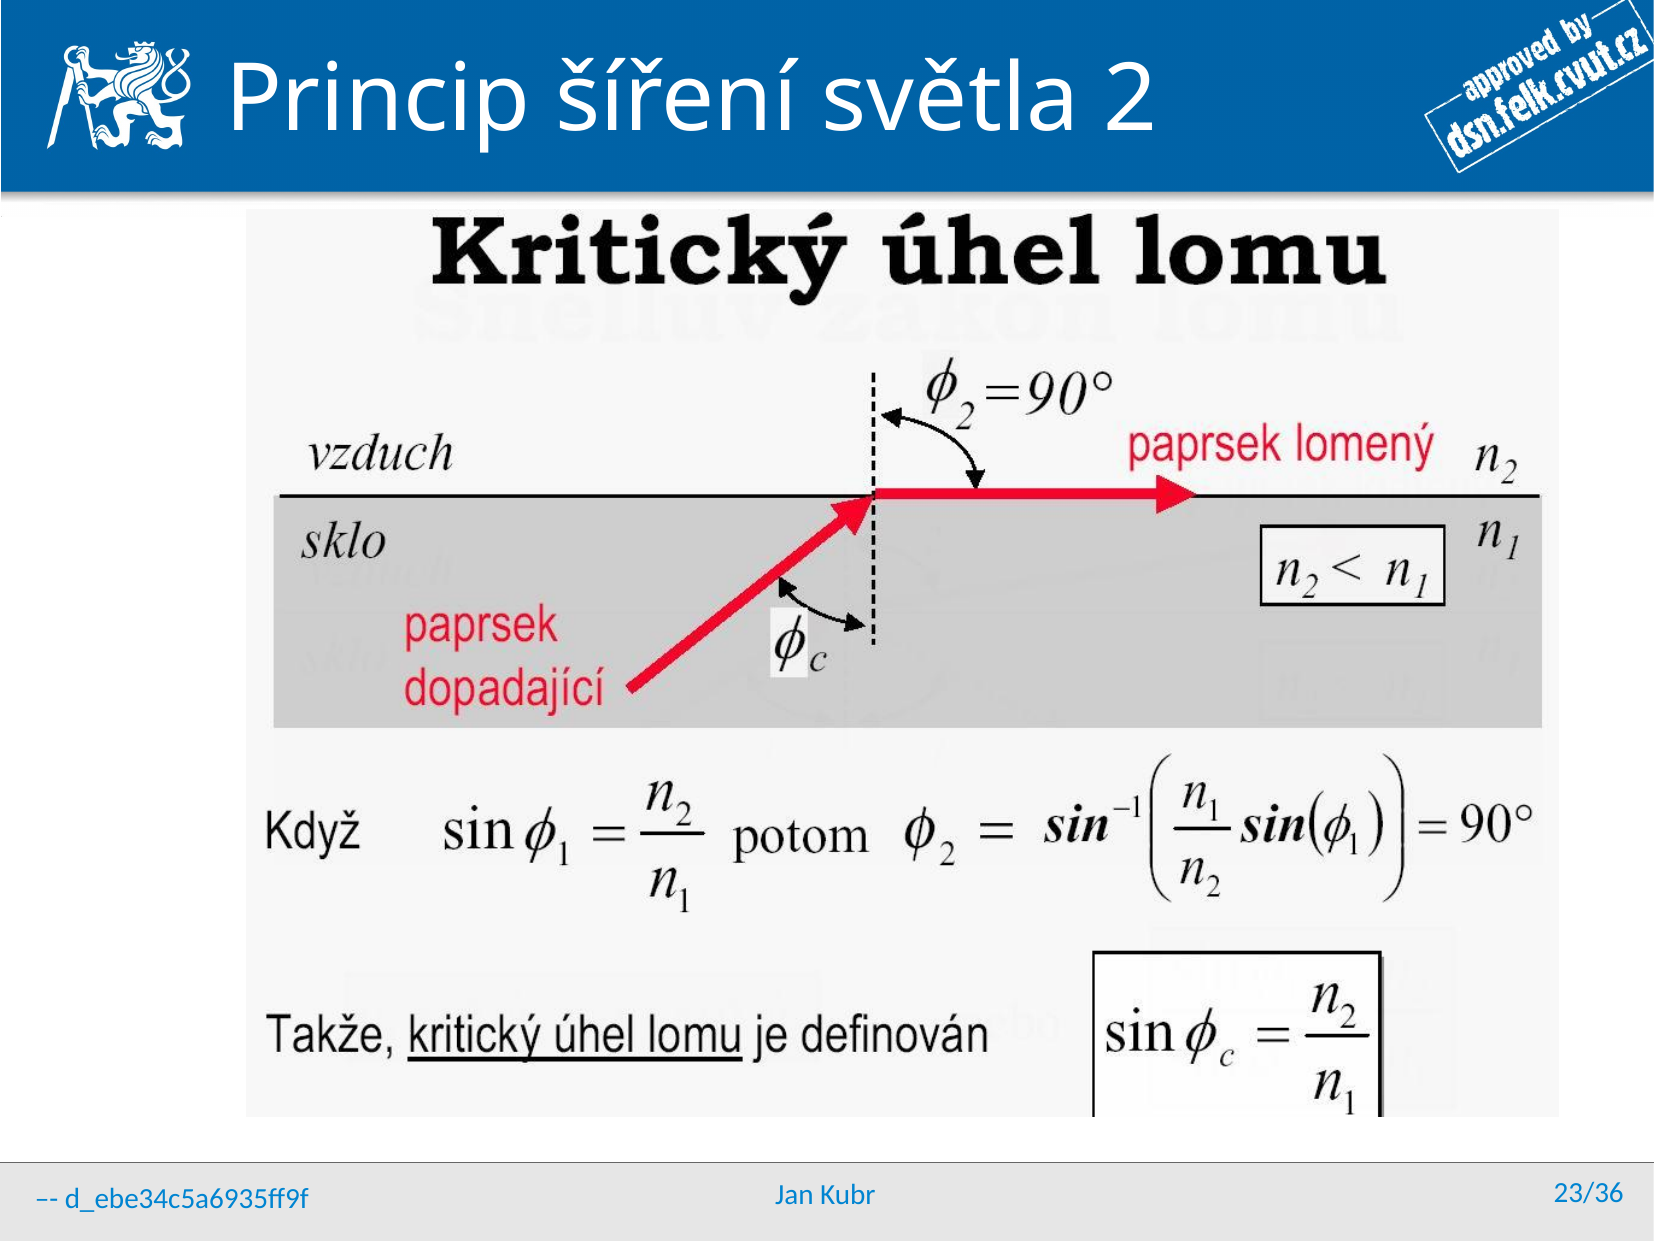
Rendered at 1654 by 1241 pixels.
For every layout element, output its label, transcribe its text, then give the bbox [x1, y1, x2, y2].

title Princip šíření světla 2 [225, 0, 1426, 188]
picture [1, 0, 1654, 1118]
